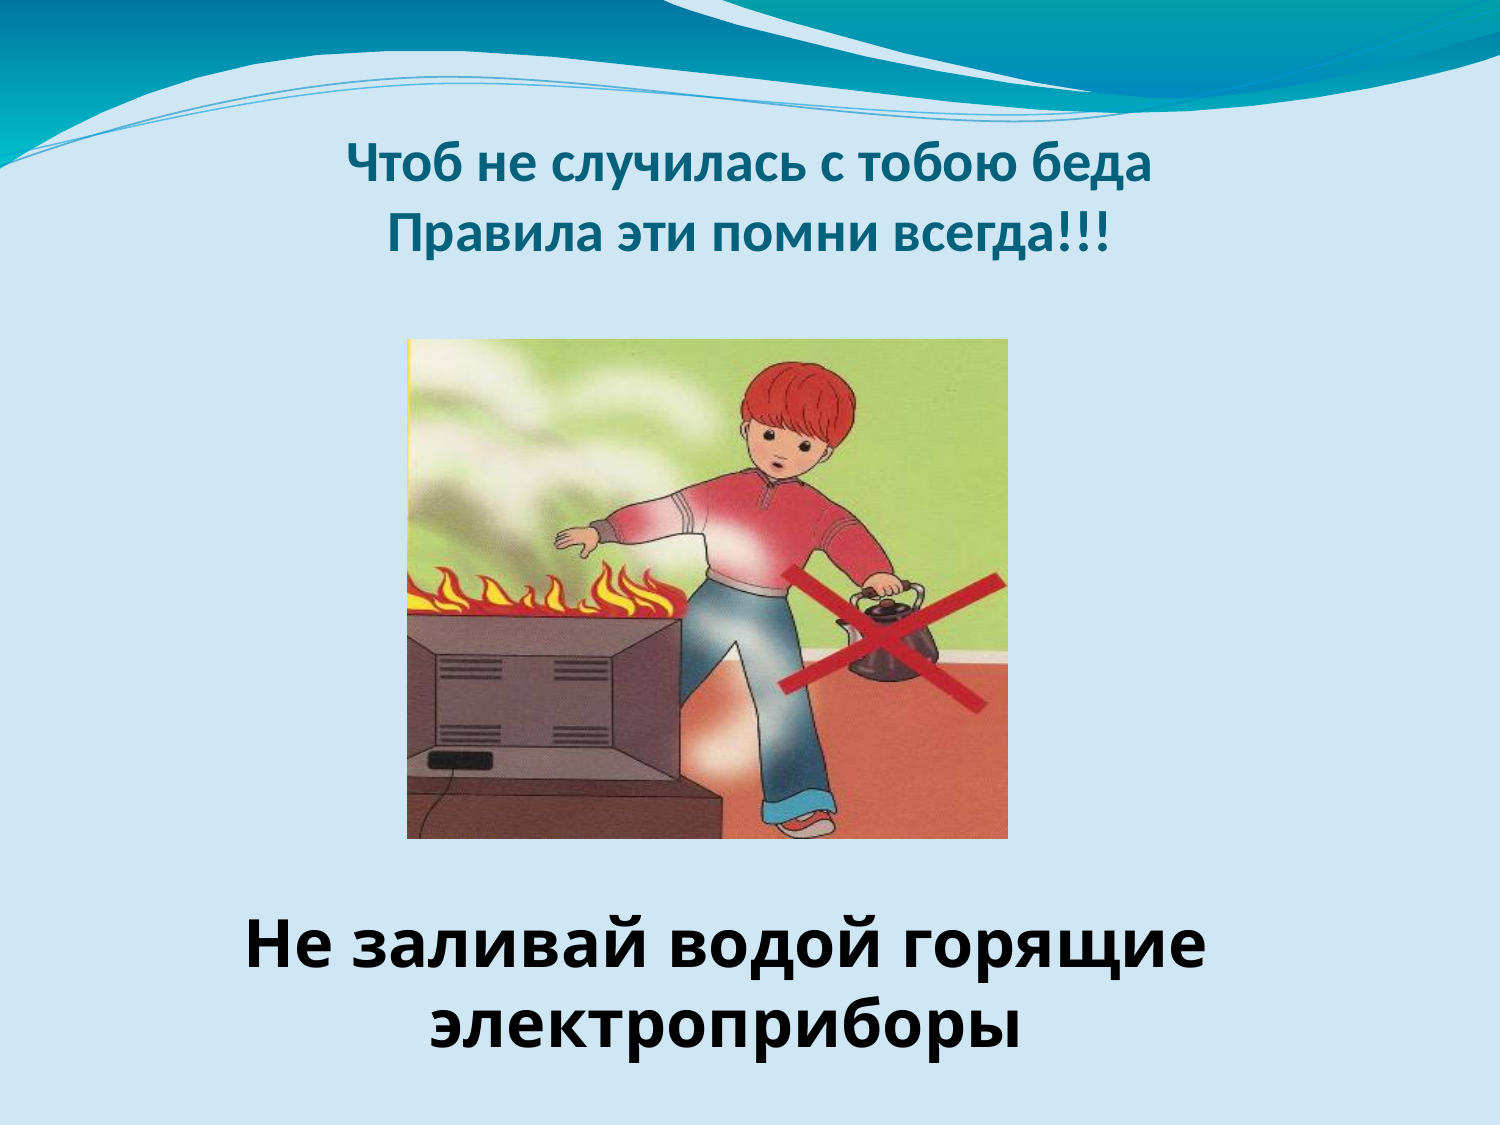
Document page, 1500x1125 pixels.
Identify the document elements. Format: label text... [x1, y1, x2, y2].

list Не заливай водой горящие электроприборы [100, 893, 1353, 1015]
picture [407, 339, 1008, 839]
title Чтоб не случилась с тобою беда Правила эти помни всегда!!! [75, 115, 1425, 303]
